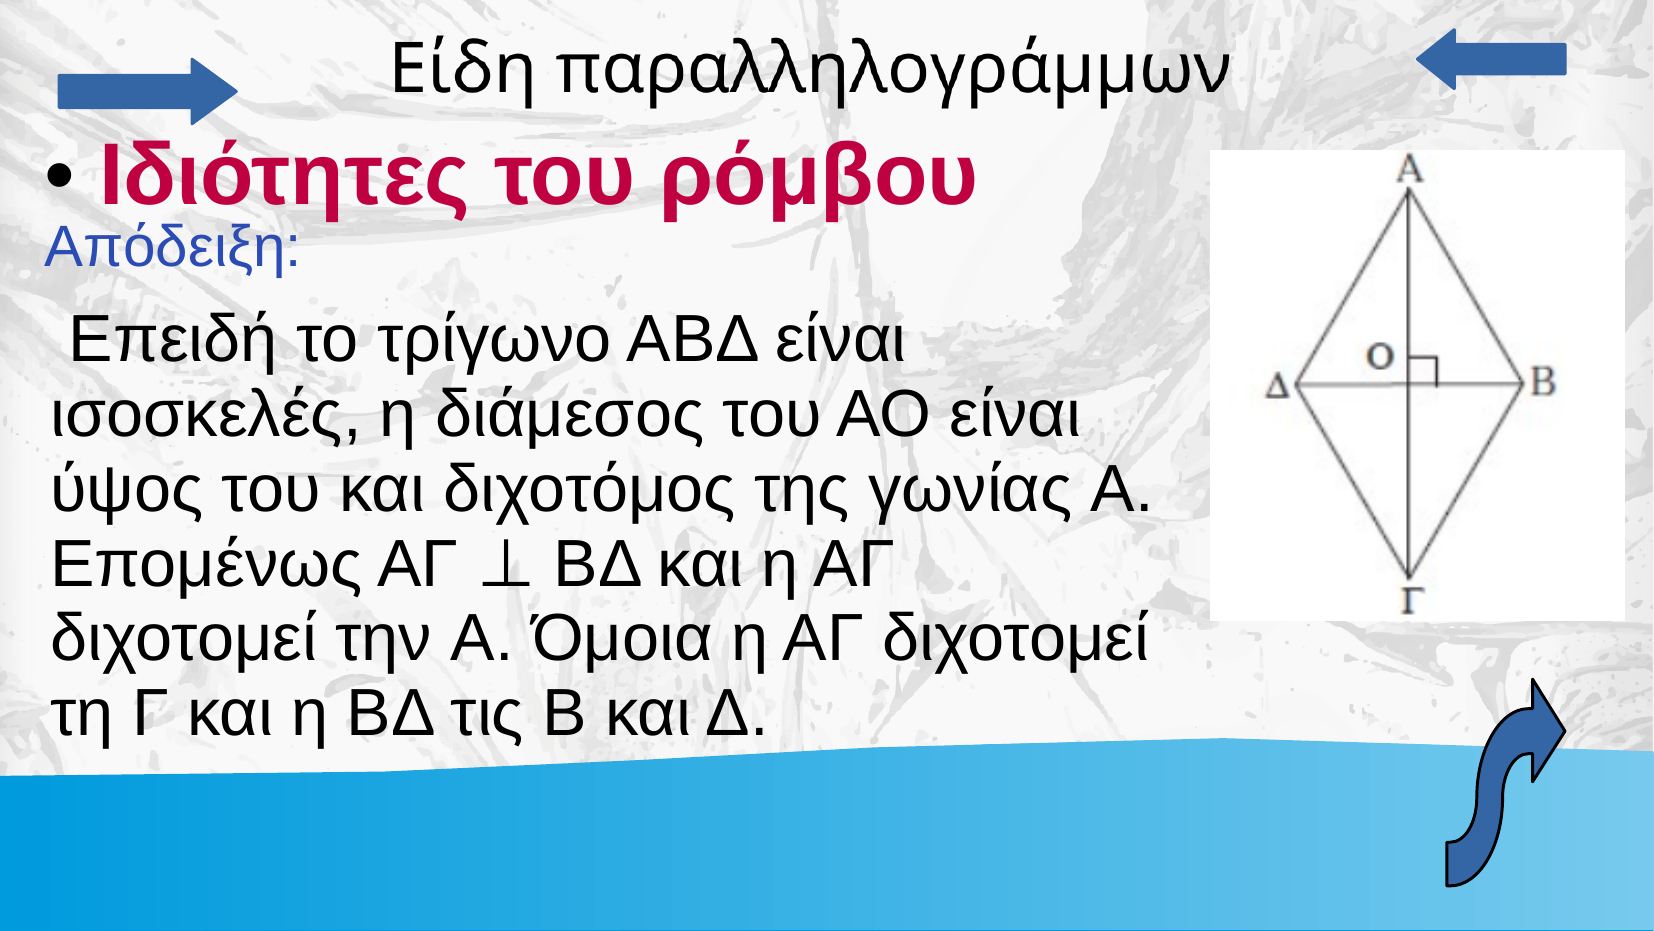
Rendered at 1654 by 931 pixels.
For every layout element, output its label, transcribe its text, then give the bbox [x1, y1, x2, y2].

text_box [1446, 679, 1566, 886]
text_box [59, 59, 237, 124]
text_box [1417, 29, 1566, 89]
picture [0, 0, 1654, 775]
text_box Επειδή το τρίγωνο ΑΒΔ είναι ισοσκελές, η διάμεσος του ΑΟ είναι ύψος του και διχοτόμος της γωνίας A. Επομένως ΑΓ ⊥ ΒΔ και η ΑΓ διχοτομεί την A. Όμοια η ΑΓ διχοτομεί τη Γ και η ΒΔ τις Β και Δ. [35, 293, 1182, 709]
text_box Απόδειξη: [29, 206, 384, 304]
text_box • Ιδιότητες του ρόμβου [29, 118, 1063, 245]
